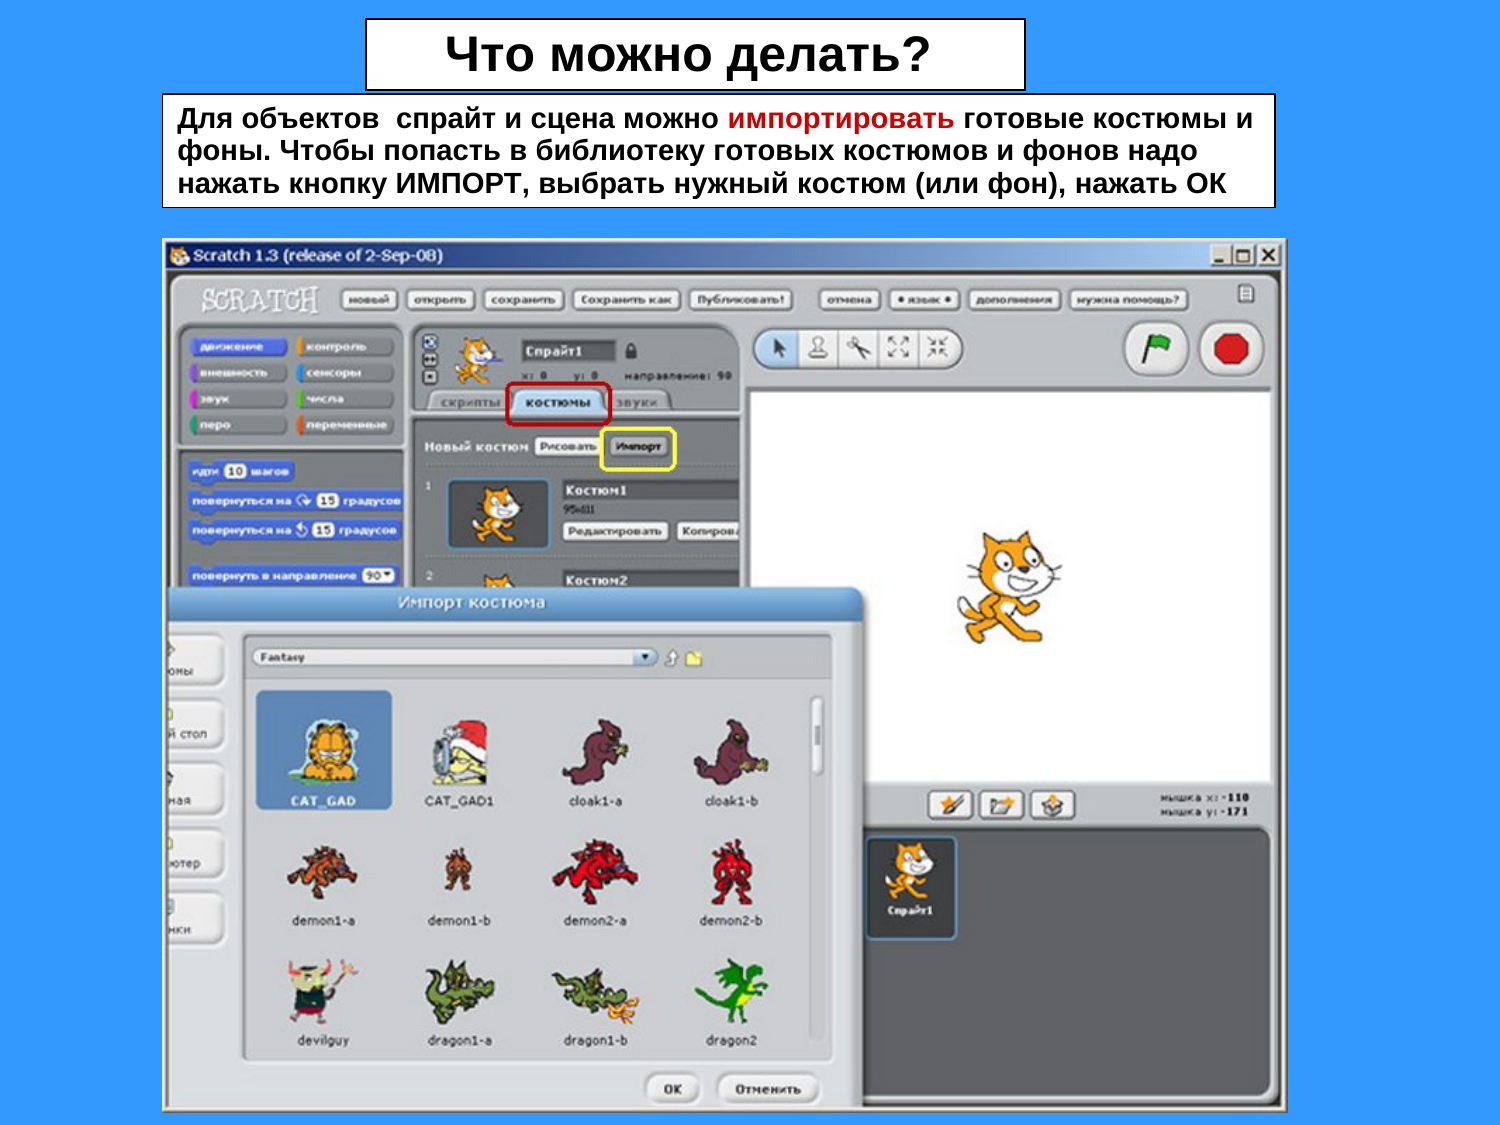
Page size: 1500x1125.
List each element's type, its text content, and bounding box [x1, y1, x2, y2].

picture [162, 238, 1288, 1113]
text_box Для объектов спрайт и сцена можно импортировать готовые костюмы и фоны. Чтобы попасть в библиотеку готовых костюмов и фонов надо нажать кнопку ИМПОРТ, выбрать нужный костюм (или фон), нажать ОК [162, 93, 1276, 208]
text_box Что можно делать? [365, 18, 1026, 91]
